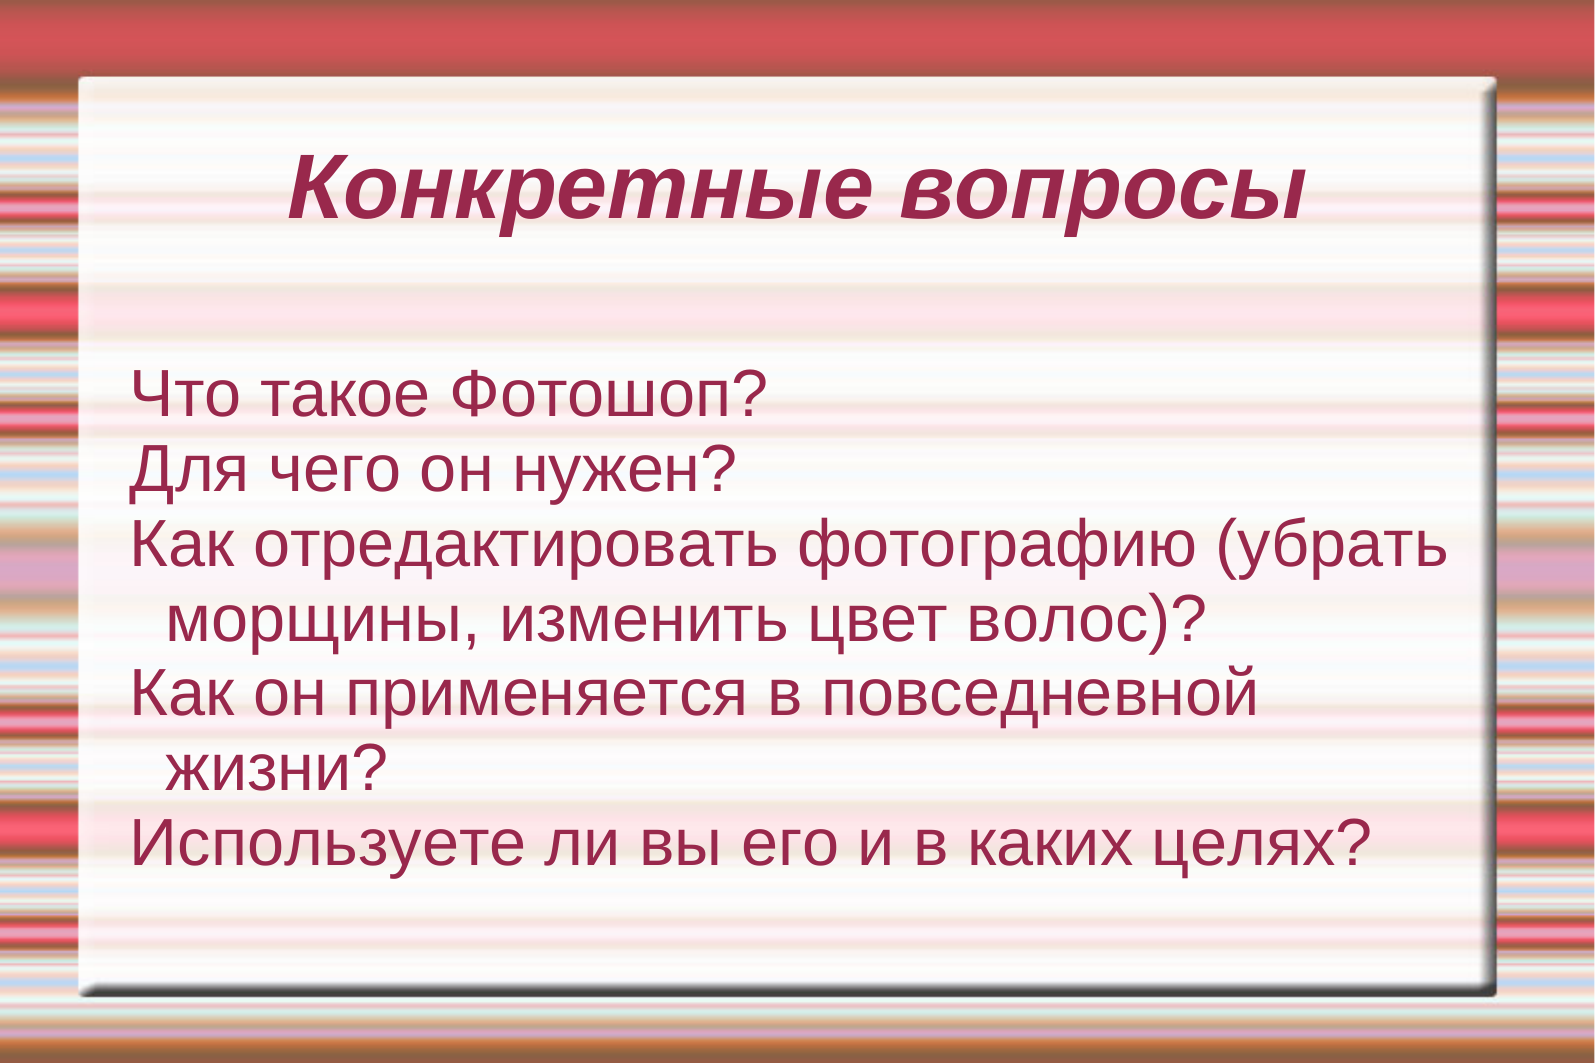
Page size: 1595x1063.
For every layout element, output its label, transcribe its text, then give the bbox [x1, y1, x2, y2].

subtitle Что такое Фотошоп? Для чего он нужен? Как отредактировать фотографию (убрать морщины, изменить цвет волос)? Как он применяется в повседневной жизни? Используете ли вы его и в каких целях? [130, 265, 1462, 971]
picture [0, 0, 1595, 1063]
title Конкретные вопросы [117, 98, 1479, 276]
